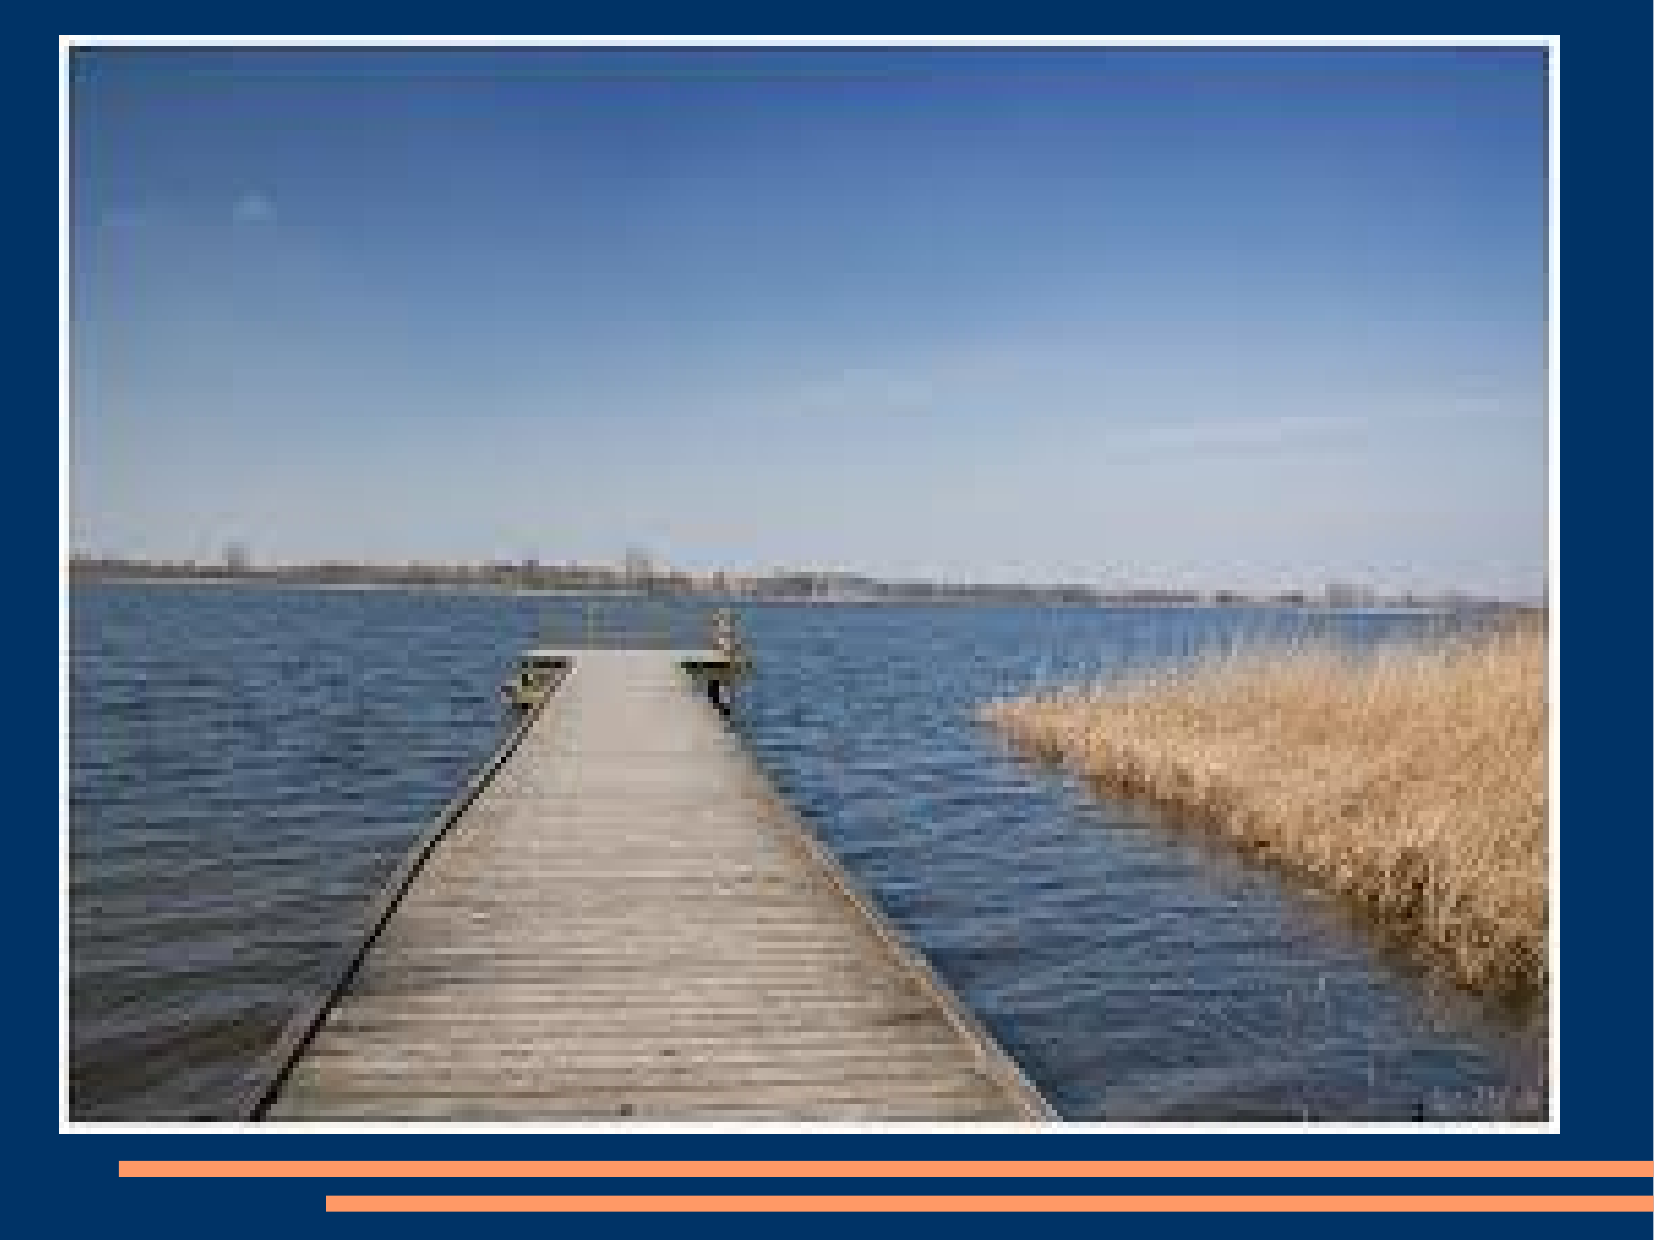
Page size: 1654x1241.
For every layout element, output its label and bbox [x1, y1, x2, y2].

picture [59, 35, 1560, 1134]
